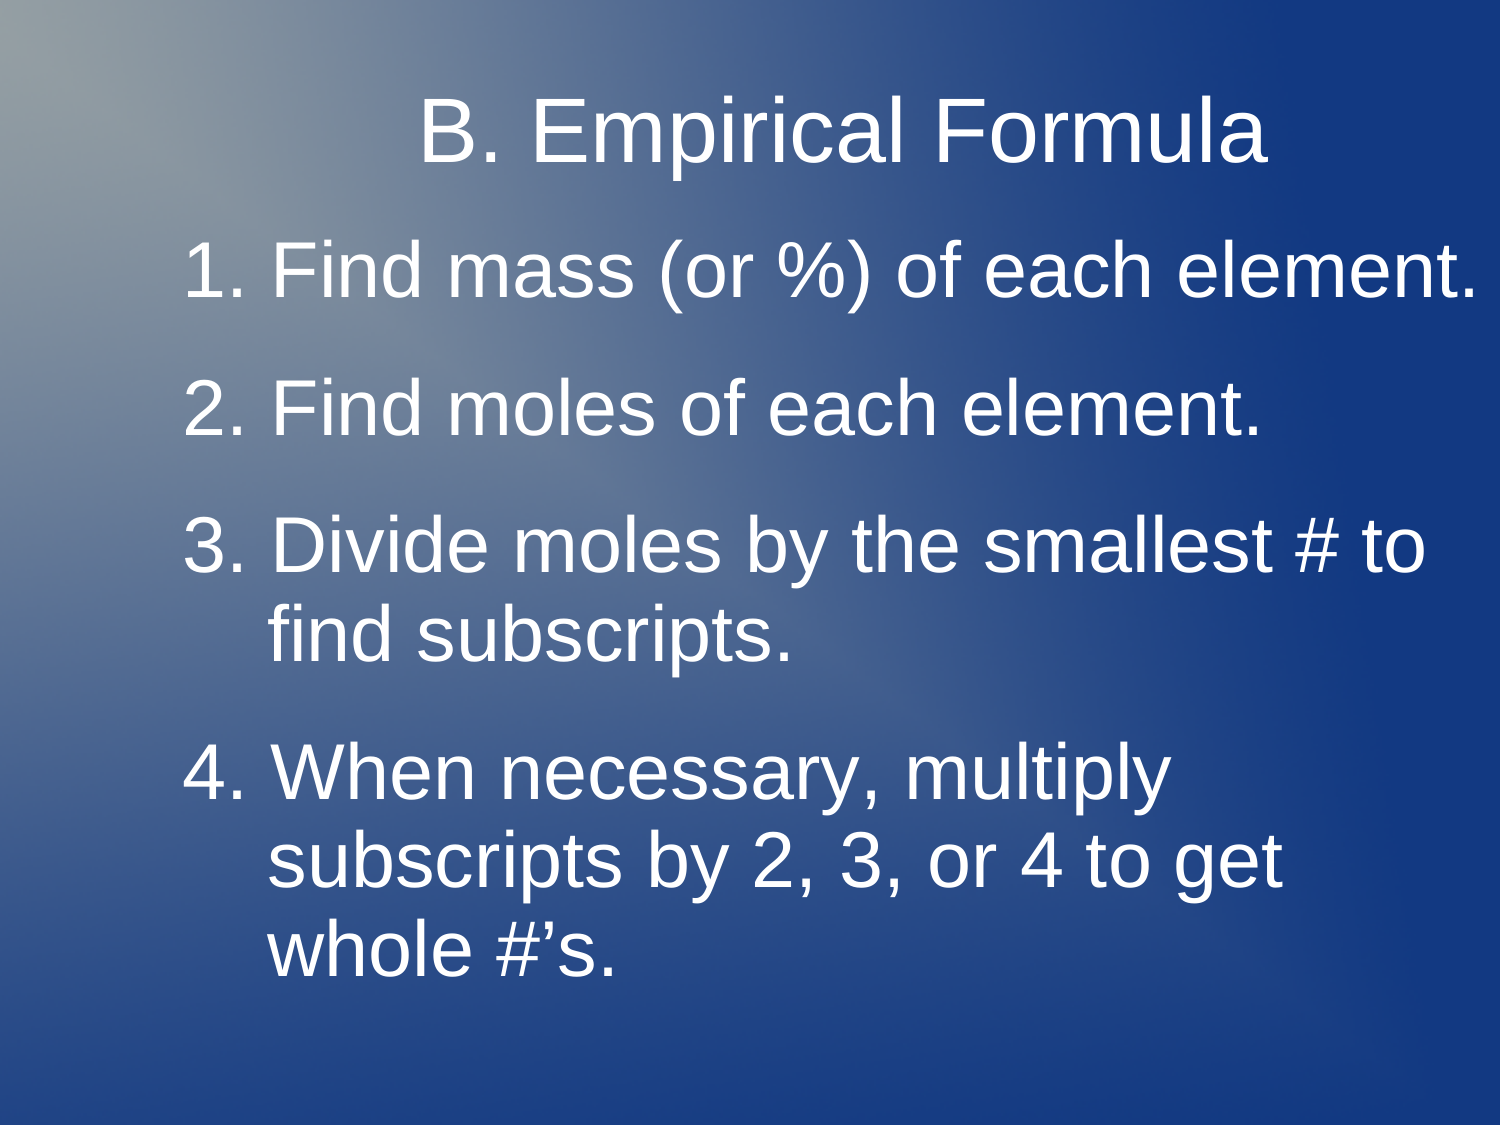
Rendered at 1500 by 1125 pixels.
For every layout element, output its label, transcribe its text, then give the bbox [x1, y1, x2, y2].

list 1. Find mass (or %) of each element. 2. Find moles of each element. 3. Divide moles by the smallest # to find subscripts. 4. When necessary, multiply subscripts by 2, 3, or 4 to get whole #’s. [167, 217, 1500, 1002]
picture [0, 0, 1500, 1125]
title B. Empirical Formula [187, 37, 1500, 217]
